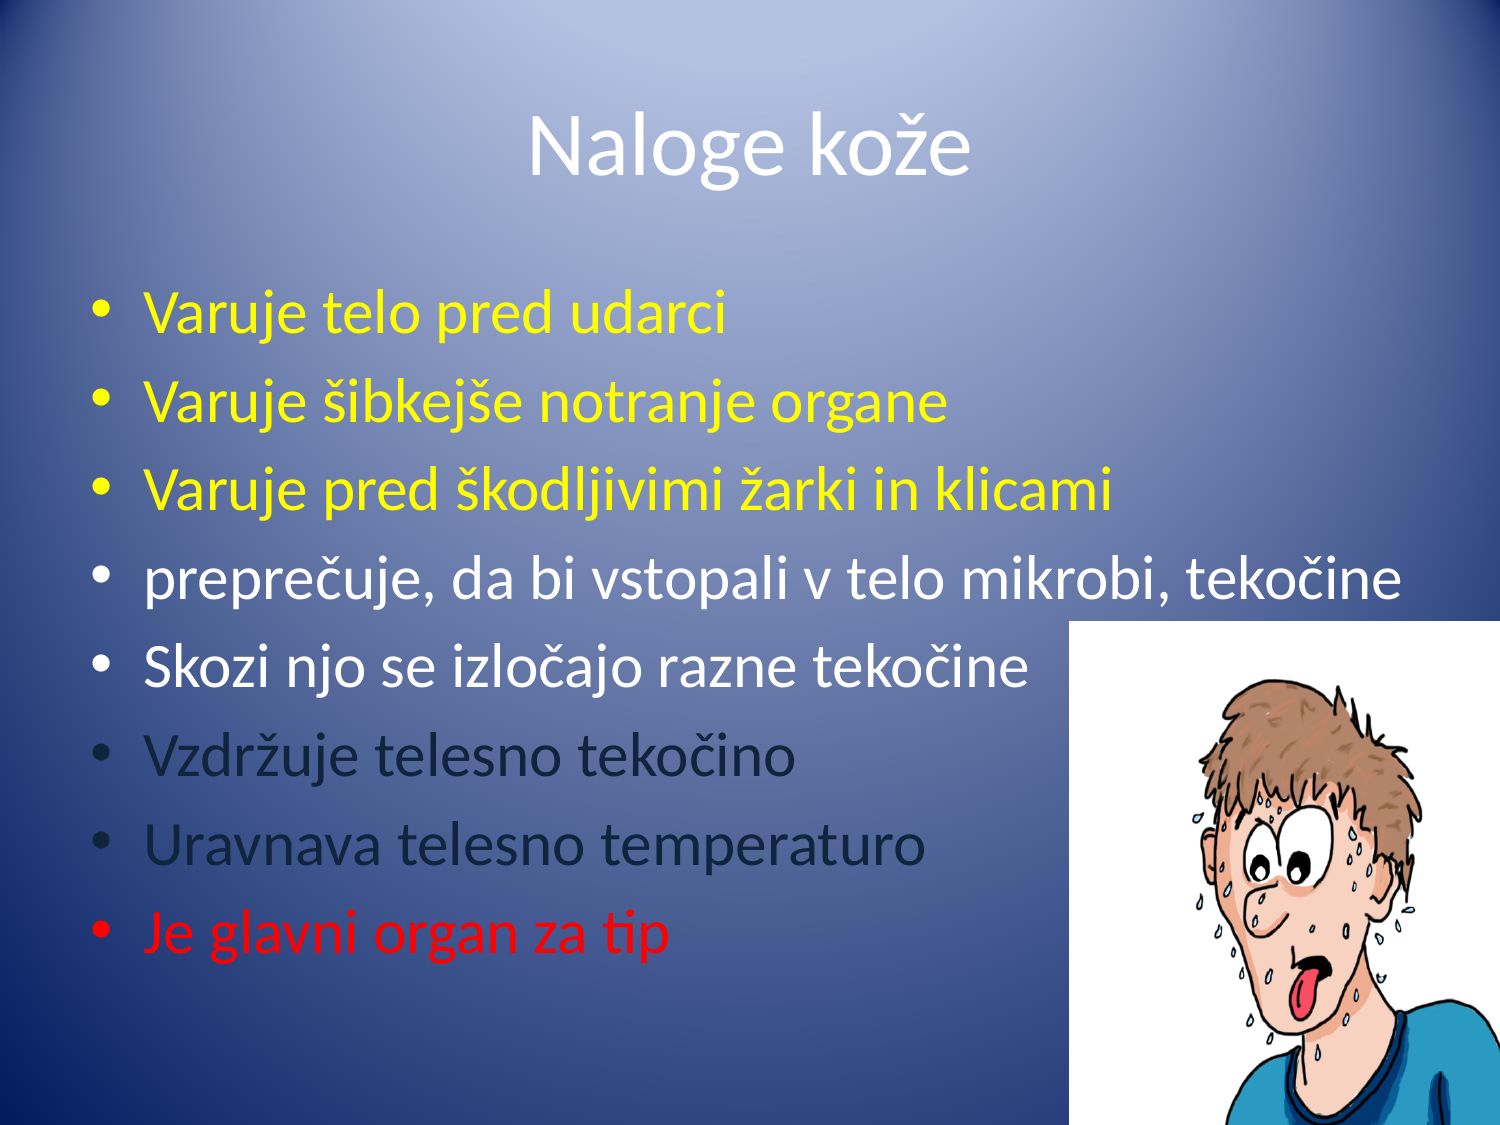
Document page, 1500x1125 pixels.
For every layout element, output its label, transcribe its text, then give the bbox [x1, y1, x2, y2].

picture [0, 0, 1500, 1125]
title Naloge kože [75, 45, 1425, 233]
list Varuje telo pred udarci Varuje šibkejše notranje organe Varuje pred škodljivimi žarki in klicami preprečuje, da bi vstopali v telo mikrobi, tekočine Skozi njo se izločajo razne tekočine Vzdržuje telesno tekočino Uravnava telesno temperaturo Je glavni organ za tip [75, 262, 1425, 1005]
